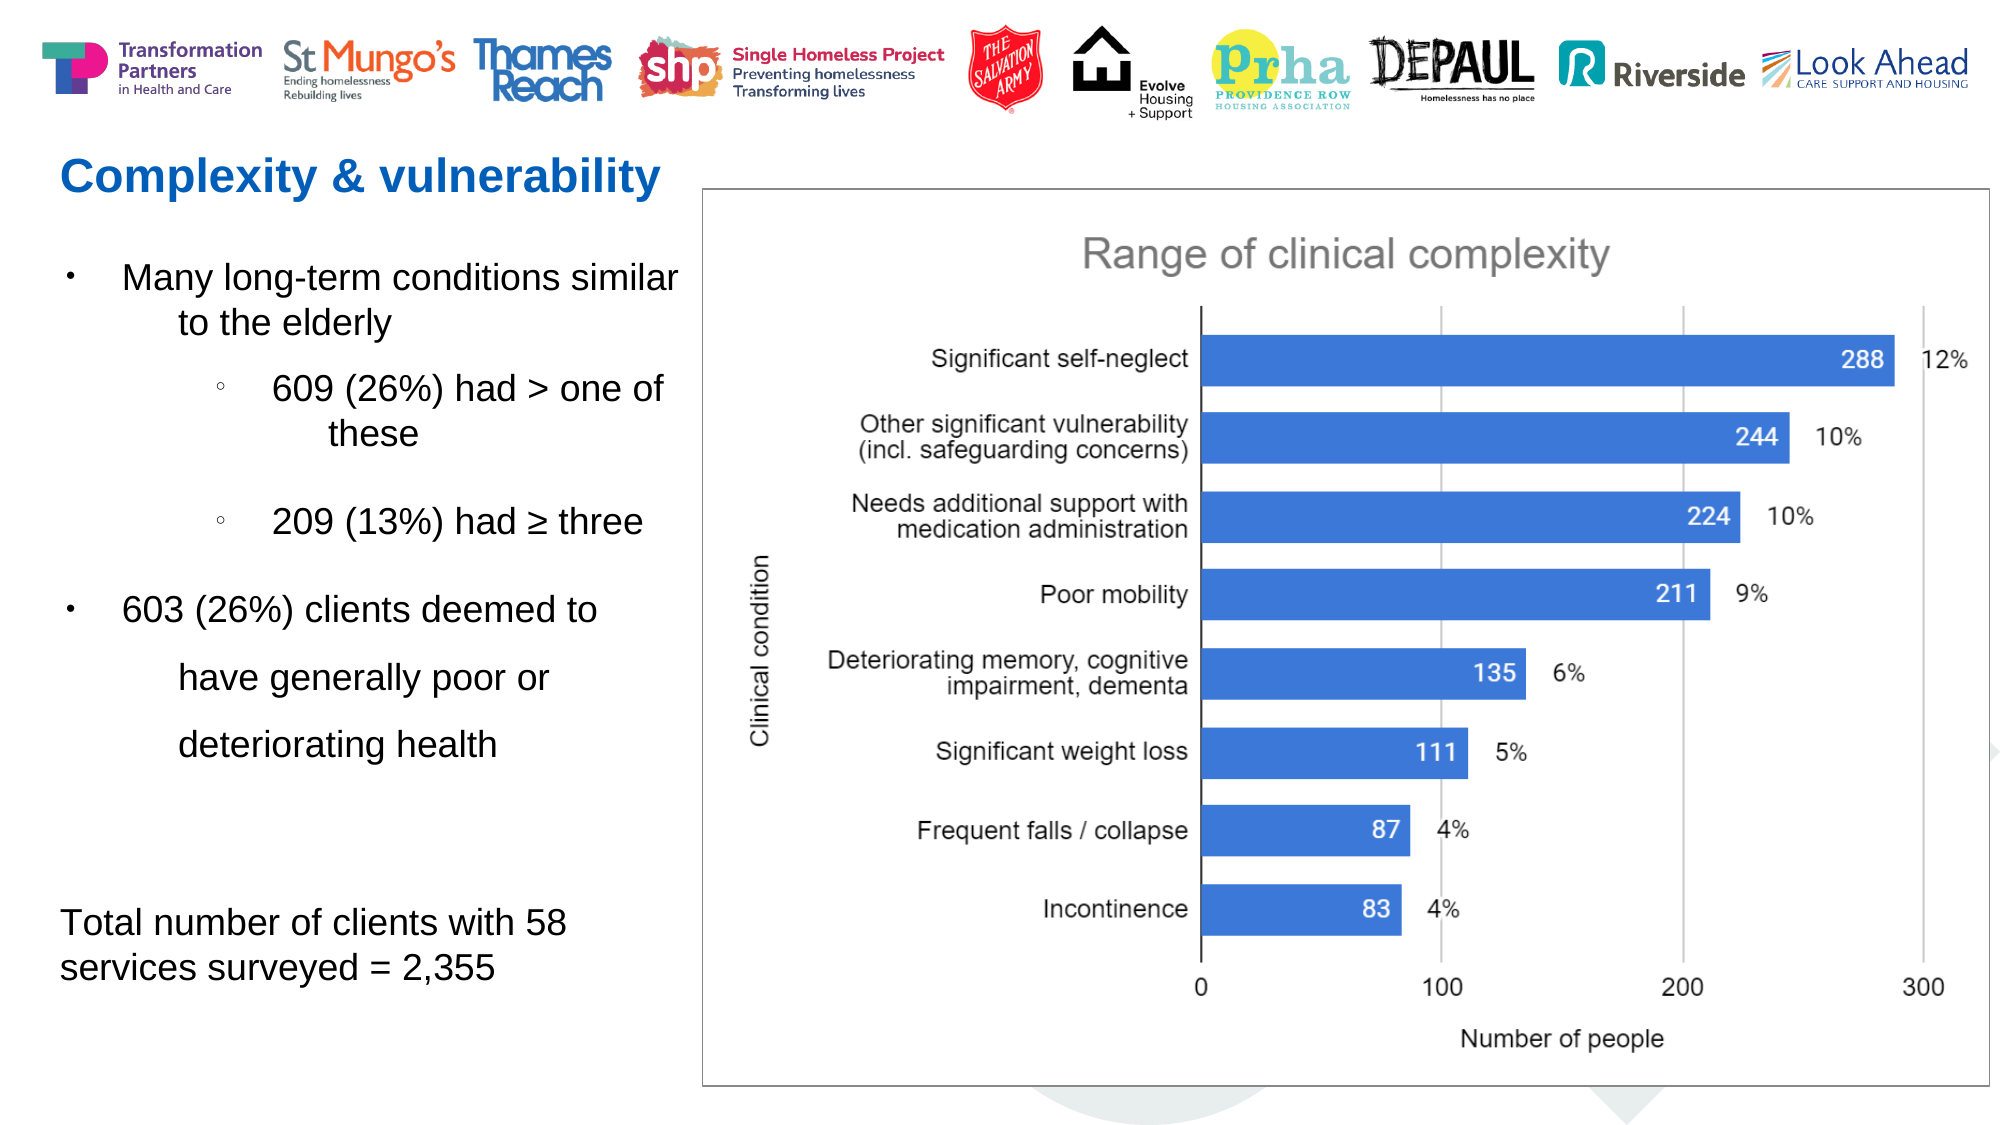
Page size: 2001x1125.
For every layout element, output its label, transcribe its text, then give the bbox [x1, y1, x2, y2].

picture [1202, 25, 1356, 117]
picture [1065, 21, 1195, 121]
picture [965, 21, 1046, 121]
picture [1363, 32, 1543, 110]
title Complexity & vulnerability [44, 136, 1102, 222]
picture [1550, 36, 1976, 104]
picture [703, 189, 1989, 1086]
picture [467, 32, 624, 110]
text_box Total number of clients with 58 services surveyed = 2,355 [44, 883, 672, 1005]
picture [275, 32, 461, 110]
text_box Many long-term conditions similar to the elderly 609 (26%) had > one of these 209 (13%) had ≥ three 603 (26%) clients deemed to have generally poor or deteriorating health [13, 237, 702, 718]
picture [630, 31, 953, 112]
